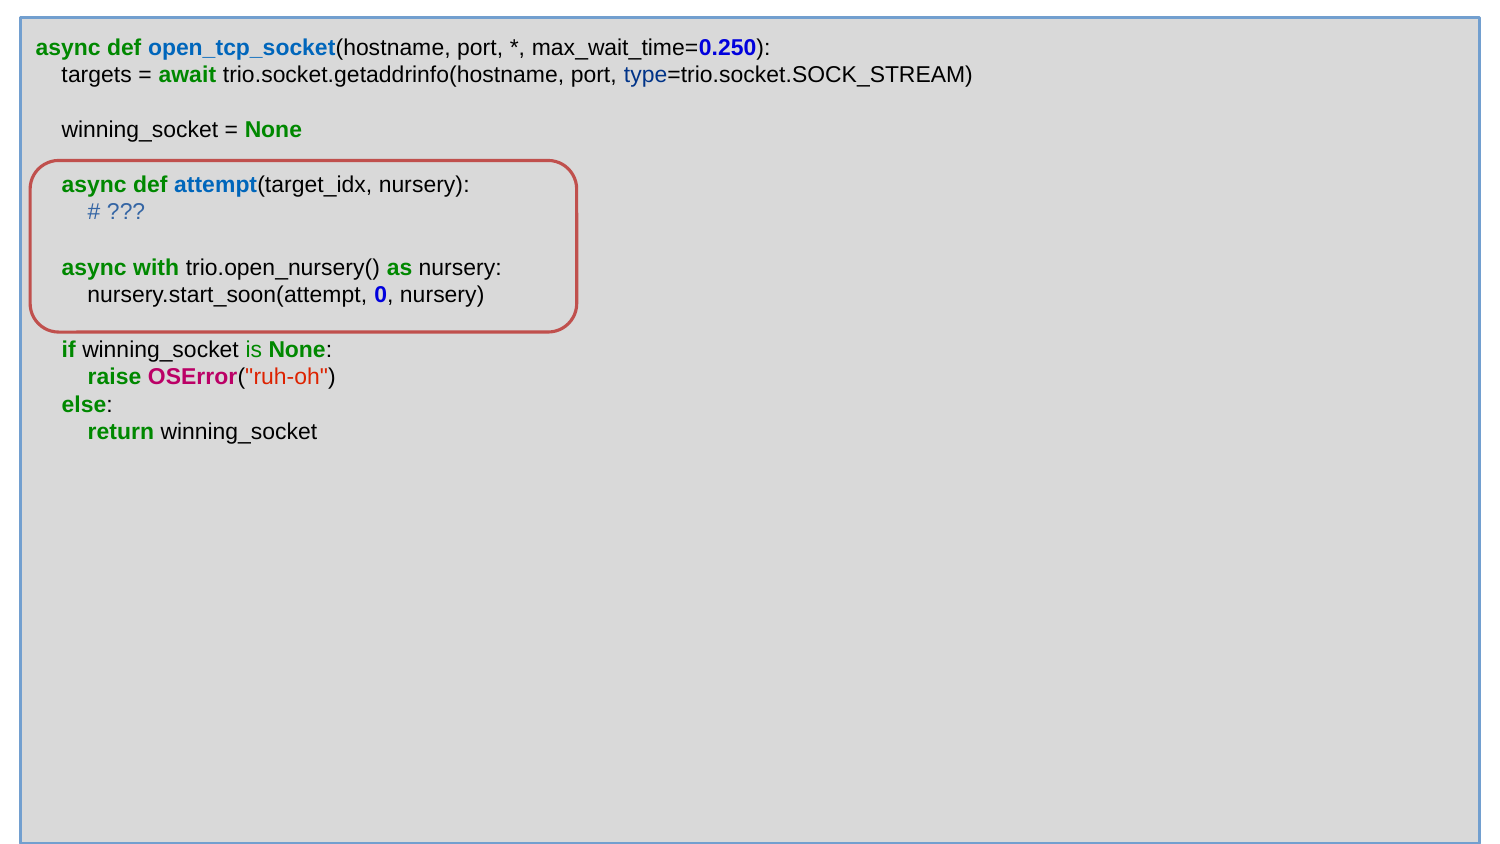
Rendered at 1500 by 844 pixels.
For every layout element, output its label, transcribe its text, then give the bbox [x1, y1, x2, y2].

text_box async def open_tcp_socket(hostname, port, *, max_wait_time=0.250): targets = await trio.socket.getaddrinfo(hostname, port, type=trio.socket.SOCK_STREAM) winning_socket = None async def attempt(target_idx, nursery): # ??? async with trio.open_nursery() as nursery: nursery.start_soon(attempt, 0, nursery) if winning_socket is None: raise OSError("ruh-oh") else: return winning_socket [20, 17, 1480, 844]
